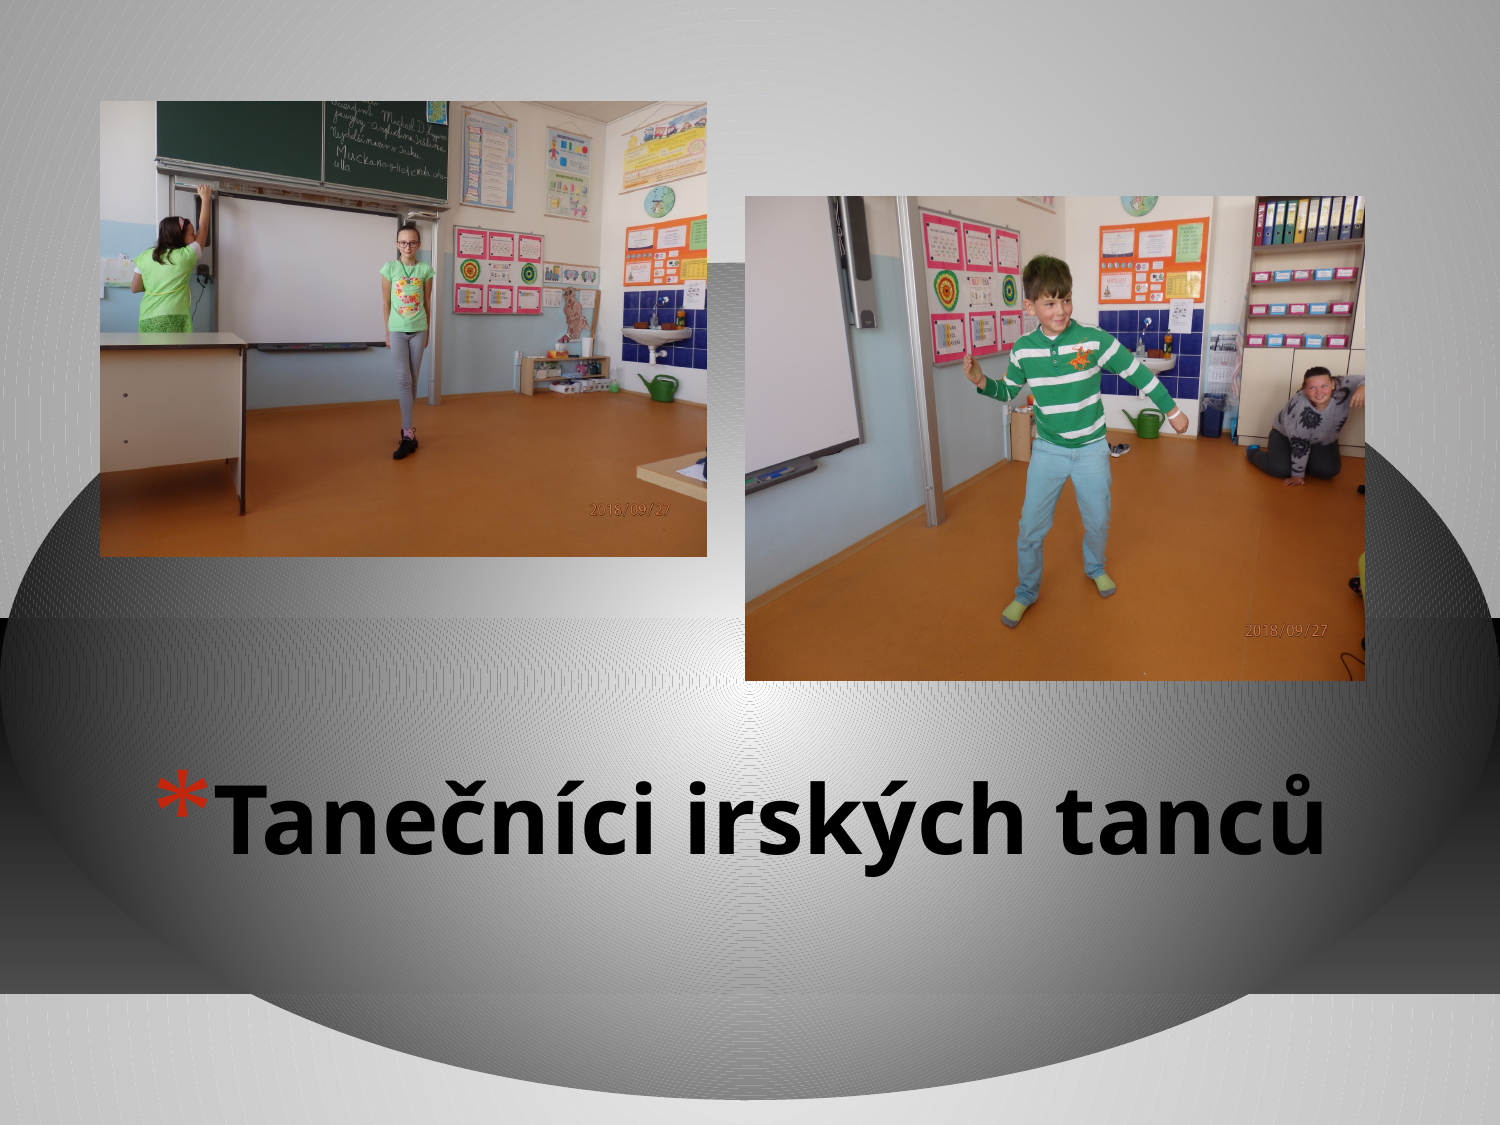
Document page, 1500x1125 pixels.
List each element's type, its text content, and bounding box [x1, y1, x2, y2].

picture [745, 196, 1365, 681]
picture [100, 101, 707, 557]
title Tanečníci irských tanců [41, 751, 1363, 953]
